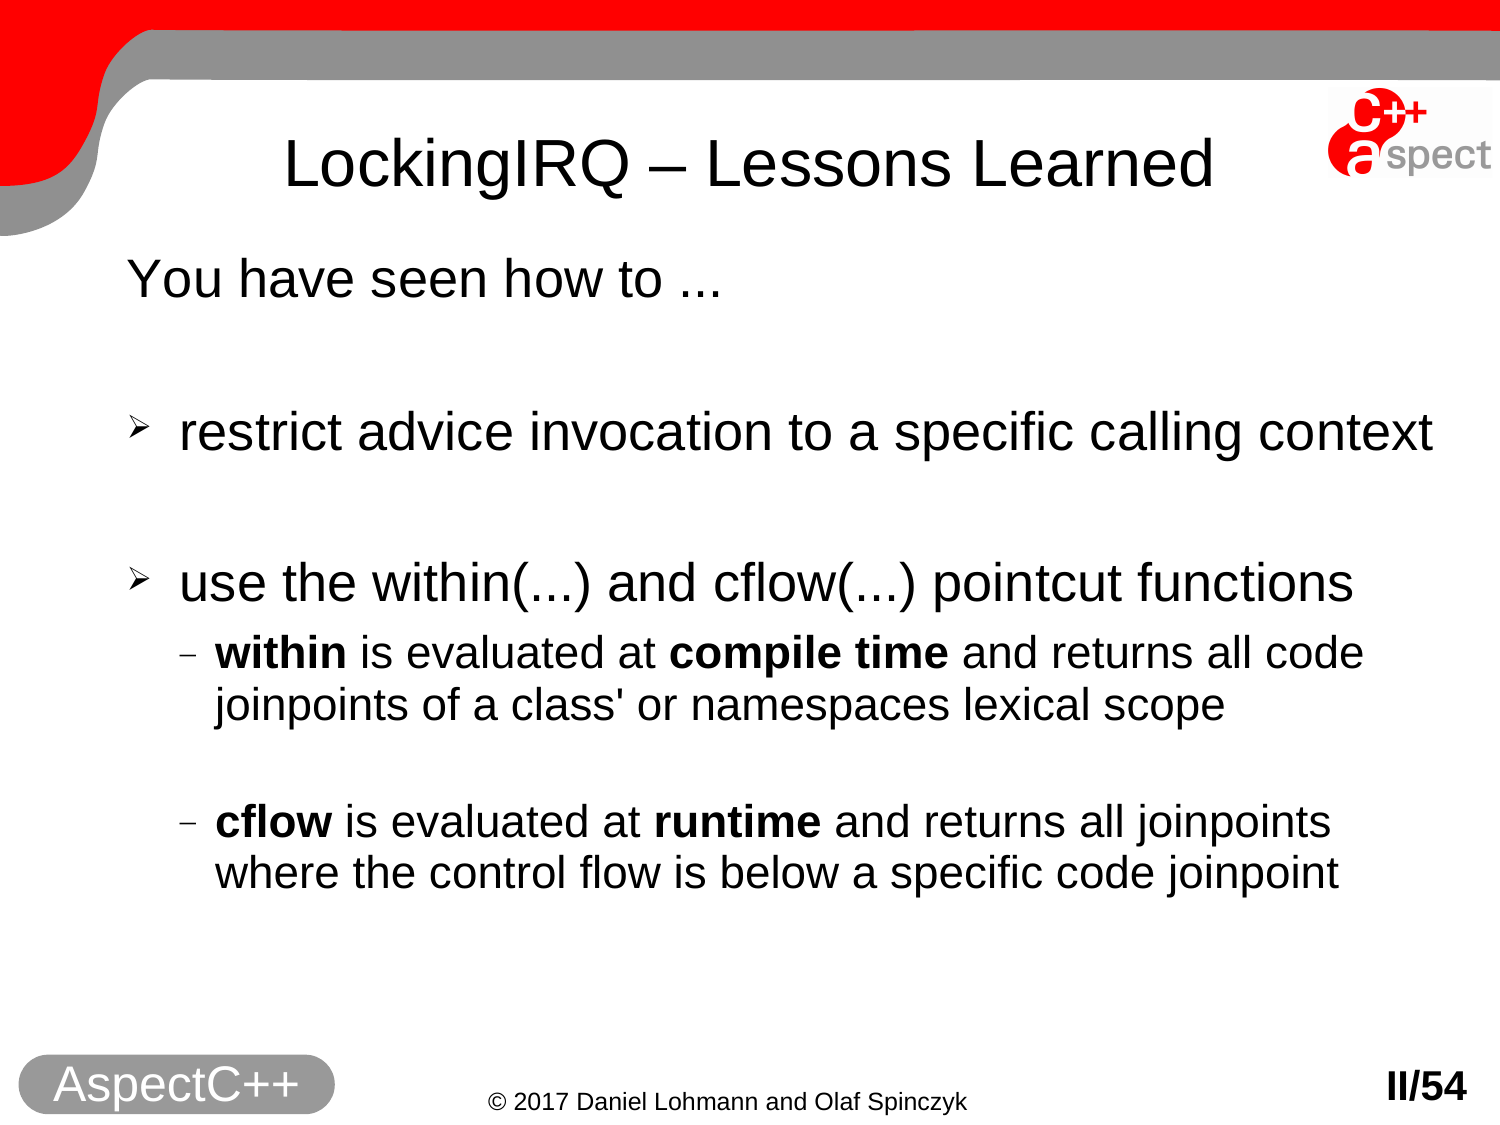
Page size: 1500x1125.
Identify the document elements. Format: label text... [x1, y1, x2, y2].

title LockingIRQ – Lessons Learned [112, 98, 1388, 223]
list You have seen how to ... restrict advice invocation to a specific calling context use the within(...) and cflow(...) pointcut functions within is evaluated at compile time and returns all code joinpoints of a class' or namespaces lexical scope cflow is evaluated at runtime and returns all joinpoints where the control flow is below a specific code joinpoint [126, 248, 1459, 1013]
